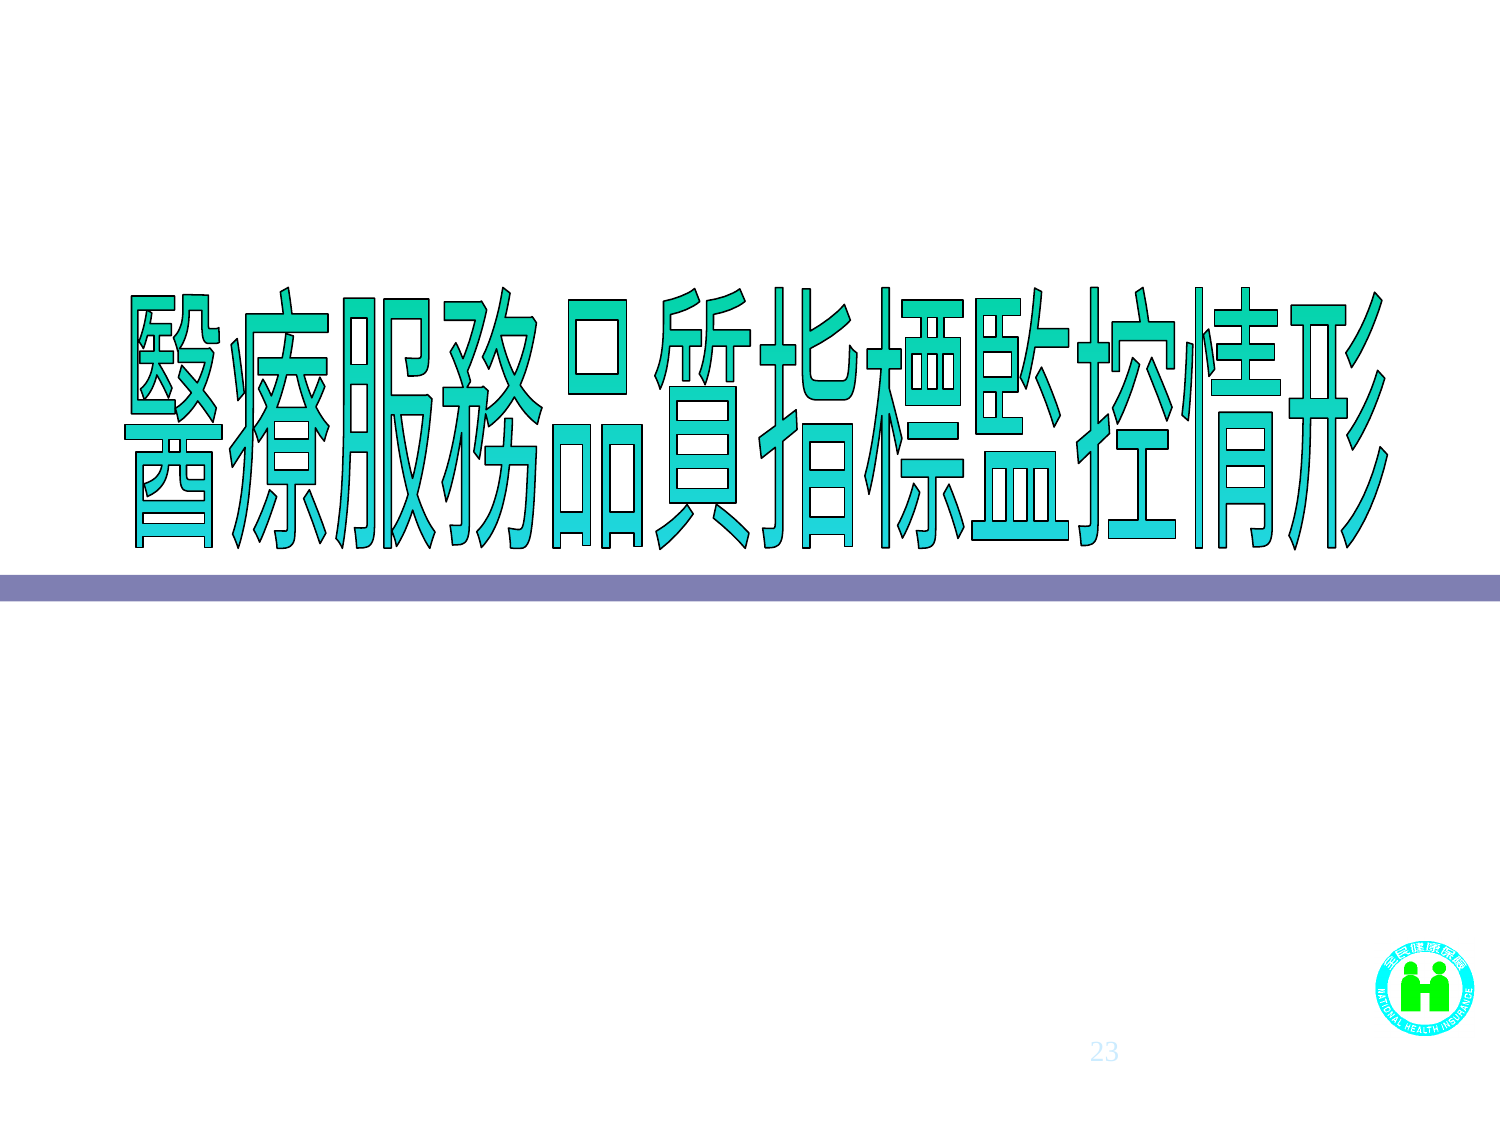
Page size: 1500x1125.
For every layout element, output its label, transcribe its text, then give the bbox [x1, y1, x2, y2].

text_box 醫療服務品質指標監控情形 [1341, 446, 1388, 548]
text_box 醫療服務品質指標監控情形 [972, 451, 1069, 541]
text_box 醫療服務品質指標監控情形 [602, 424, 642, 549]
text_box 醫療服務品質指標監控情形 [125, 424, 222, 548]
text_box 醫療服務品質指標監控情形 [253, 489, 277, 543]
text_box 醫療服務品質指標監控情形 [1346, 370, 1385, 451]
text_box 醫療服務品質指標監控情形 [654, 288, 702, 390]
text_box 醫療服務品質指標監控情形 [759, 287, 798, 548]
text_box 醫療服務品質指標監控情形 [655, 386, 749, 550]
text_box 醫療服務品質指標監控情形 [901, 459, 964, 549]
text_box 醫療服務品質指標監控情形 [897, 483, 920, 539]
text_box 醫療服務品質指標監控情形 [442, 287, 543, 546]
text_box 醫療服務品質指標監控情形 [335, 298, 375, 549]
text_box 醫療服務品質指標監控情形 [303, 489, 326, 544]
text_box 醫療服務品質指標監控情形 [1108, 429, 1176, 539]
text_box 醫療服務品質指標監控情形 [229, 287, 330, 549]
text_box 醫療服務品質指標監控情形 [802, 423, 853, 548]
text_box 醫療服務品質指標監控情形 [1211, 287, 1281, 396]
text_box 醫療服務品質指標監控情形 [1195, 287, 1215, 548]
text_box 醫療服務品質指標監控情形 [1181, 342, 1193, 421]
text_box 醫療服務品質指標監控情形 [1345, 292, 1382, 368]
text_box 醫療服務品質指標監控情形 [552, 424, 591, 549]
text_box 醫療服務品質指標監控情形 [476, 418, 537, 549]
text_box 醫療服務品質指標監控情形 [864, 287, 902, 548]
text_box 醫療服務品質指標監控情形 [976, 298, 1023, 434]
text_box 醫療服務品質指標監控情形 [131, 294, 220, 423]
text_box 醫療服務品質指標監控情形 [1146, 357, 1173, 422]
text_box 醫療服務品質指標監控情形 [1076, 287, 1110, 546]
text_box 醫療服務品質指標監控情形 [943, 484, 964, 539]
text_box 醫療服務品質指標監控情形 [1218, 412, 1273, 548]
text_box 醫療服務品質指標監控情形 [1020, 288, 1069, 390]
text_box 醫療服務品質指標監控情形 [802, 288, 857, 400]
text_box [1074, 1025, 1388, 1101]
text_box 醫療服務品質指標監控情形 [568, 299, 627, 395]
text_box 醫療服務品質指標監控情形 [1035, 367, 1061, 428]
text_box 醫療服務品質指標監控情形 [699, 288, 751, 385]
text_box 醫療服務品質指標監控情形 [908, 422, 958, 439]
text_box 醫療服務品質指標監控情形 [1112, 357, 1140, 425]
text_box 醫療服務品質指標監控情形 [1288, 305, 1348, 550]
text_box 醫療服務品質指標監控情形 [901, 300, 964, 406]
text_box 醫療服務品質指標監控情形 [1112, 287, 1175, 372]
text_box 醫療服務品質指標監控情形 [383, 298, 436, 549]
